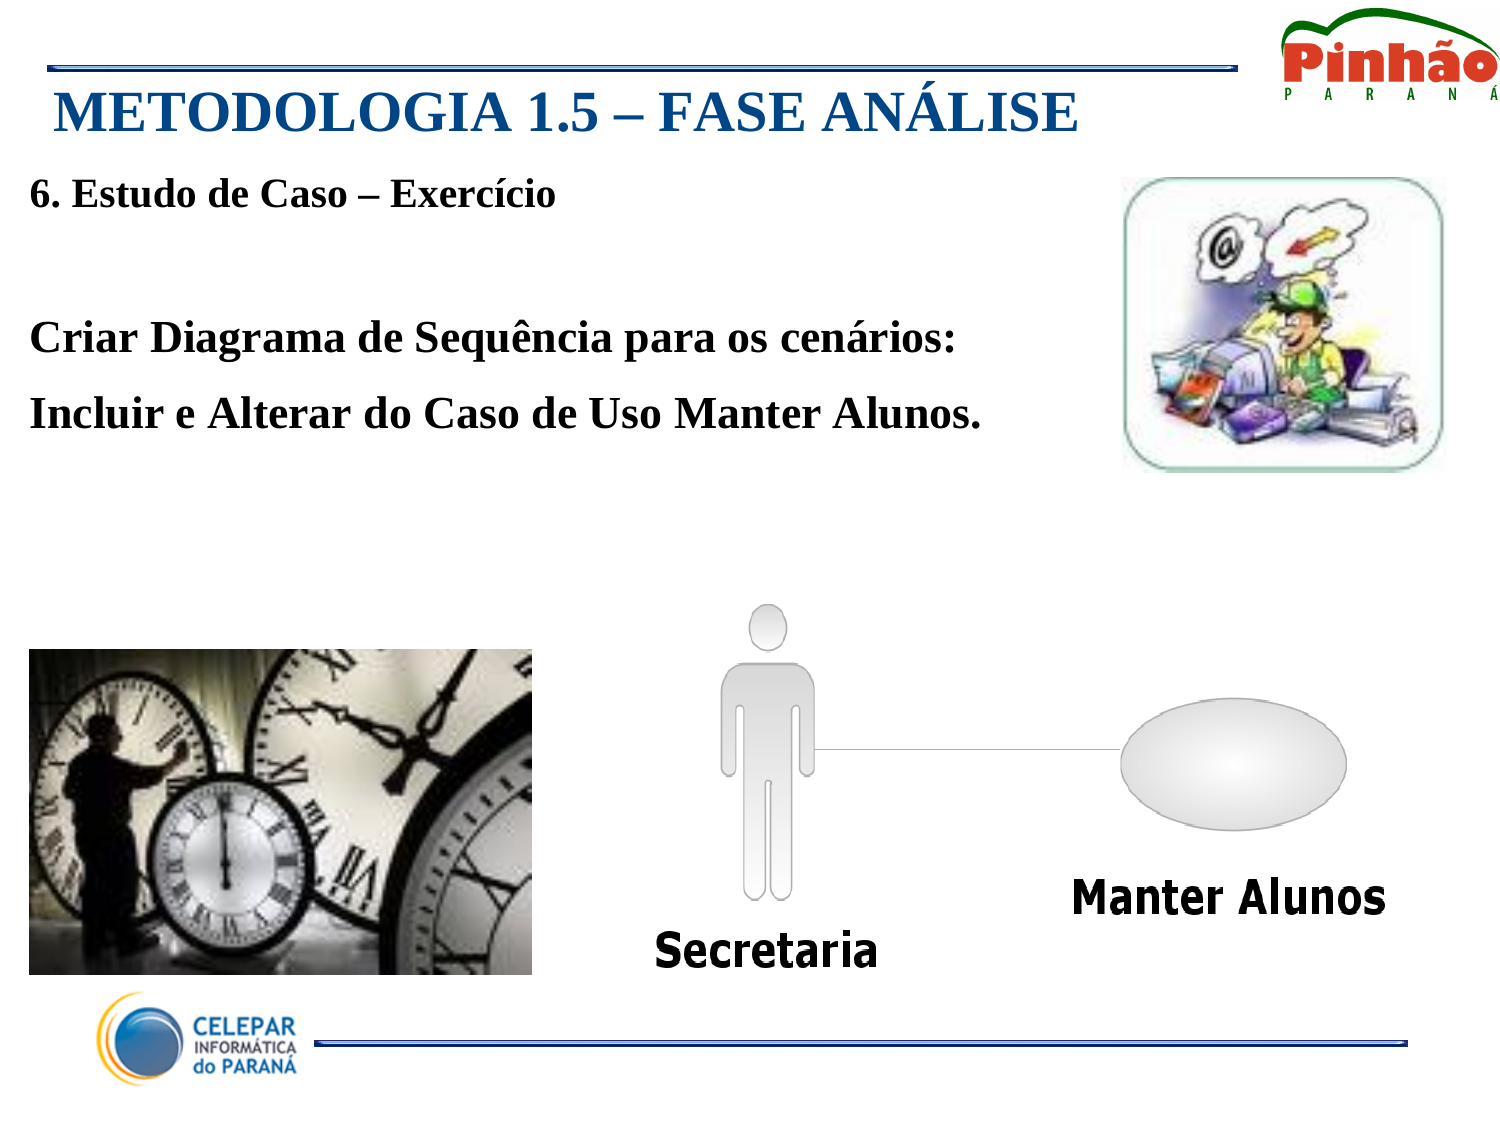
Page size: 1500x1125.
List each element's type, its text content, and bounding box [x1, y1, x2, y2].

picture [1122, 177, 1447, 473]
text_box 6. Estudo de Caso – Exercício Criar Diagrama de Sequência para os cenários: Incluir e Alterar do Caso de Uso Manter Alunos. [29, 147, 1093, 544]
text_box METODOLOGIA 1.5 – FASE ANÁLISE [53, 79, 1081, 156]
picture [1281, 8, 1500, 100]
picture [29, 649, 532, 975]
picture [95, 989, 303, 1091]
picture [649, 590, 1388, 975]
